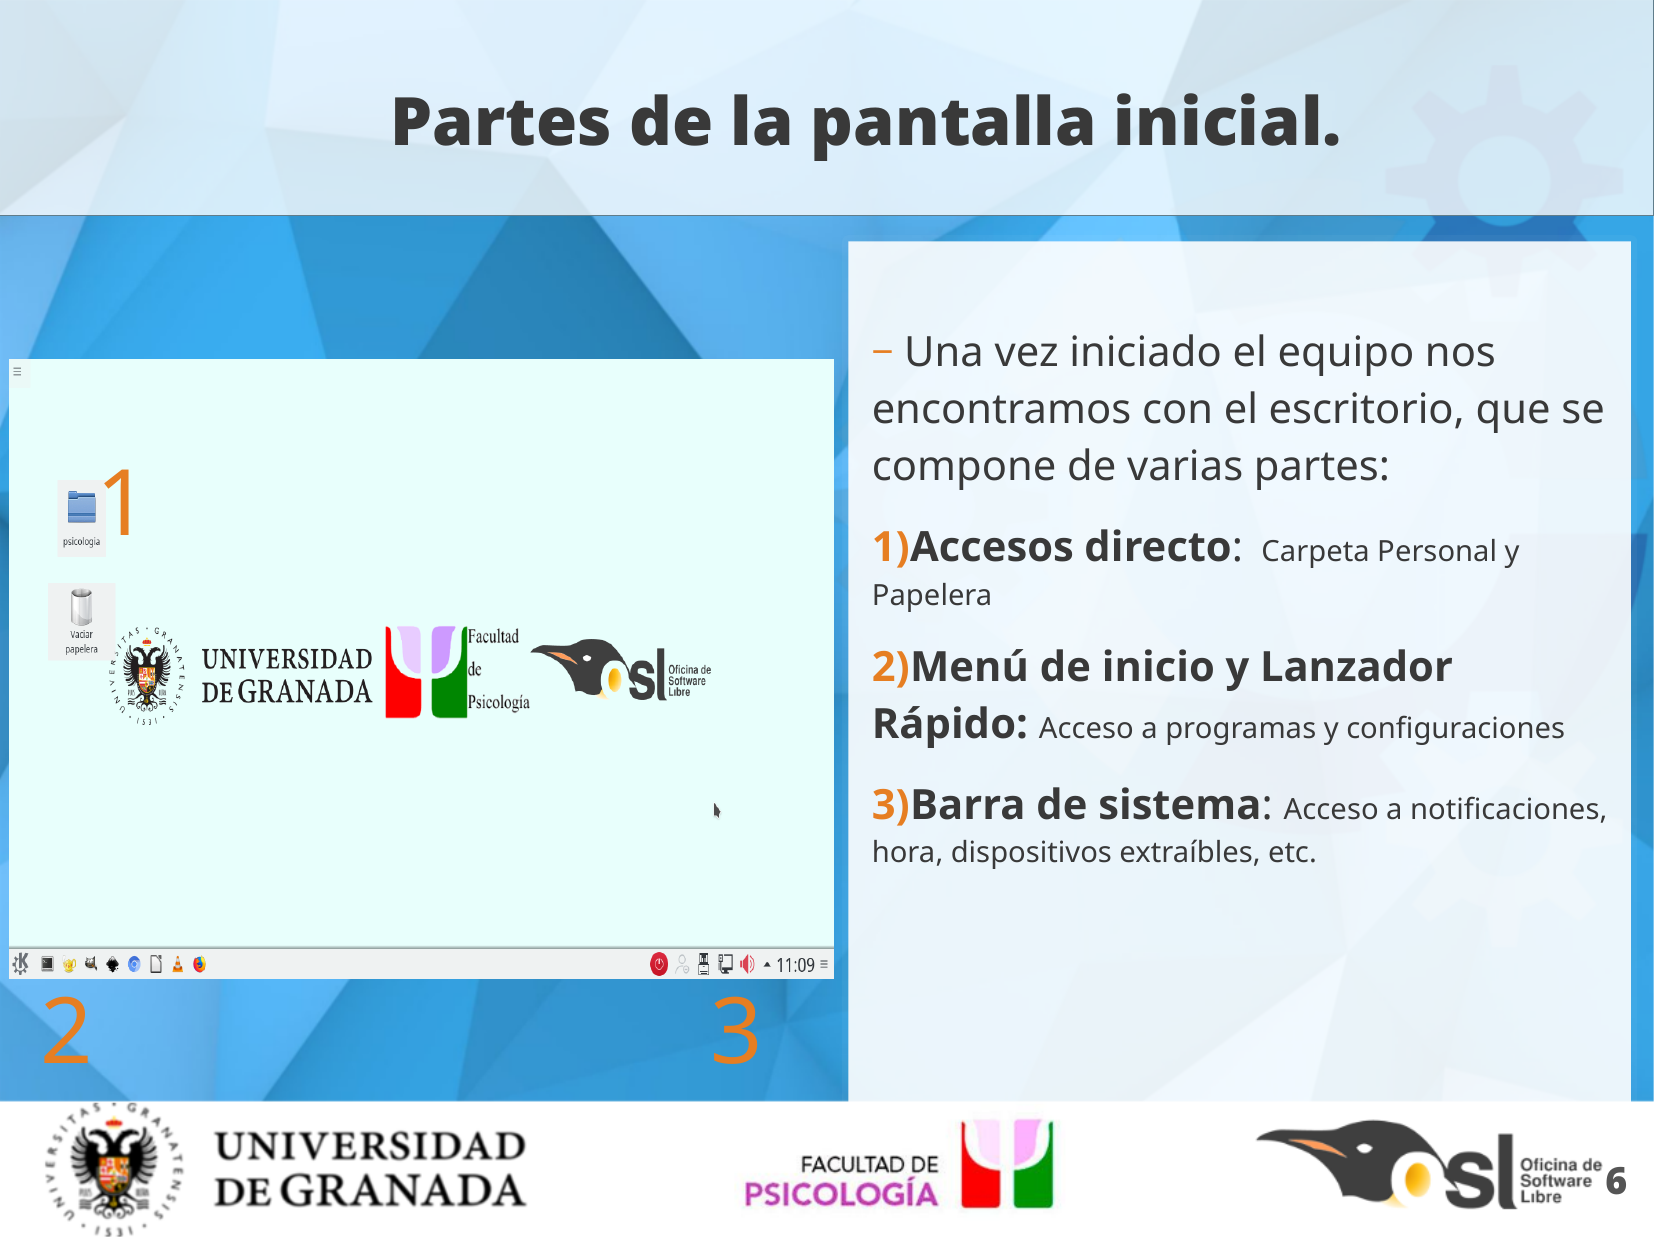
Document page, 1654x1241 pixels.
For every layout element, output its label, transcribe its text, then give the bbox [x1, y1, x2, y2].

text_box 1 [82, 430, 174, 553]
text_box 2 [25, 957, 118, 1080]
picture [0, 216, 1654, 1241]
text_box 3 [695, 957, 787, 1080]
list Una vez iniciado el equipo nos encontramos con el escritorio, que se compone de varias partes: Accesos directo: Carpeta Personal y Papelera Menú de inicio y Lanzador Rápido: Acceso a programas y configuraciones Barra de sistema: Acceso a notificaciones, hora, dispositivos extraíbles, etc. [848, 241, 1631, 1105]
title Partes de la pantalla inicial. [26, 24, 1634, 216]
